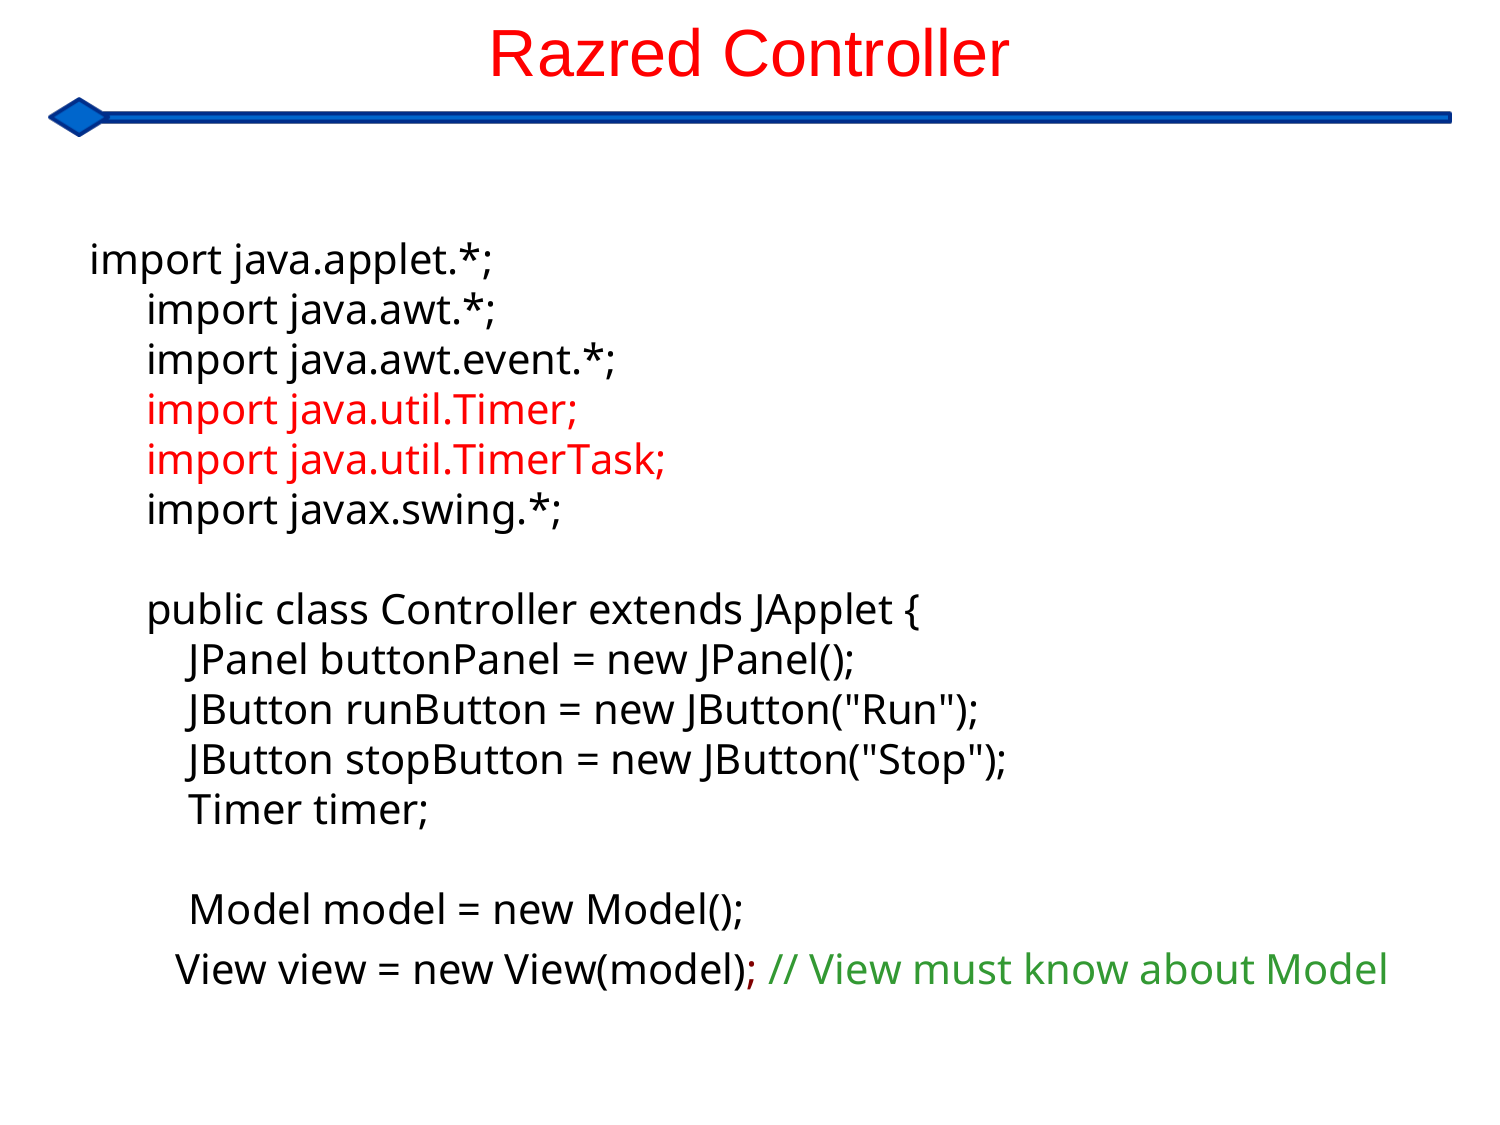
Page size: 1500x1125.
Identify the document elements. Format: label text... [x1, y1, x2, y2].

text_box import java.applet.*; import java.awt.*; import java.awt.event.*; import java.util.Timer; import java.util.TimerTask; import javax.swing.*; public class Controller extends JApplet { JPanel buttonPanel = new JPanel(); JButton runButton = new JButton("Run"); JButton stopButton = new JButton("Stop"); Timer timer; Model model = new Model(); View view = new View(model); // View must know about Model [75, 224, 1500, 1000]
picture [48, 100, 1452, 137]
title Razred Controller [12, 0, 1488, 100]
